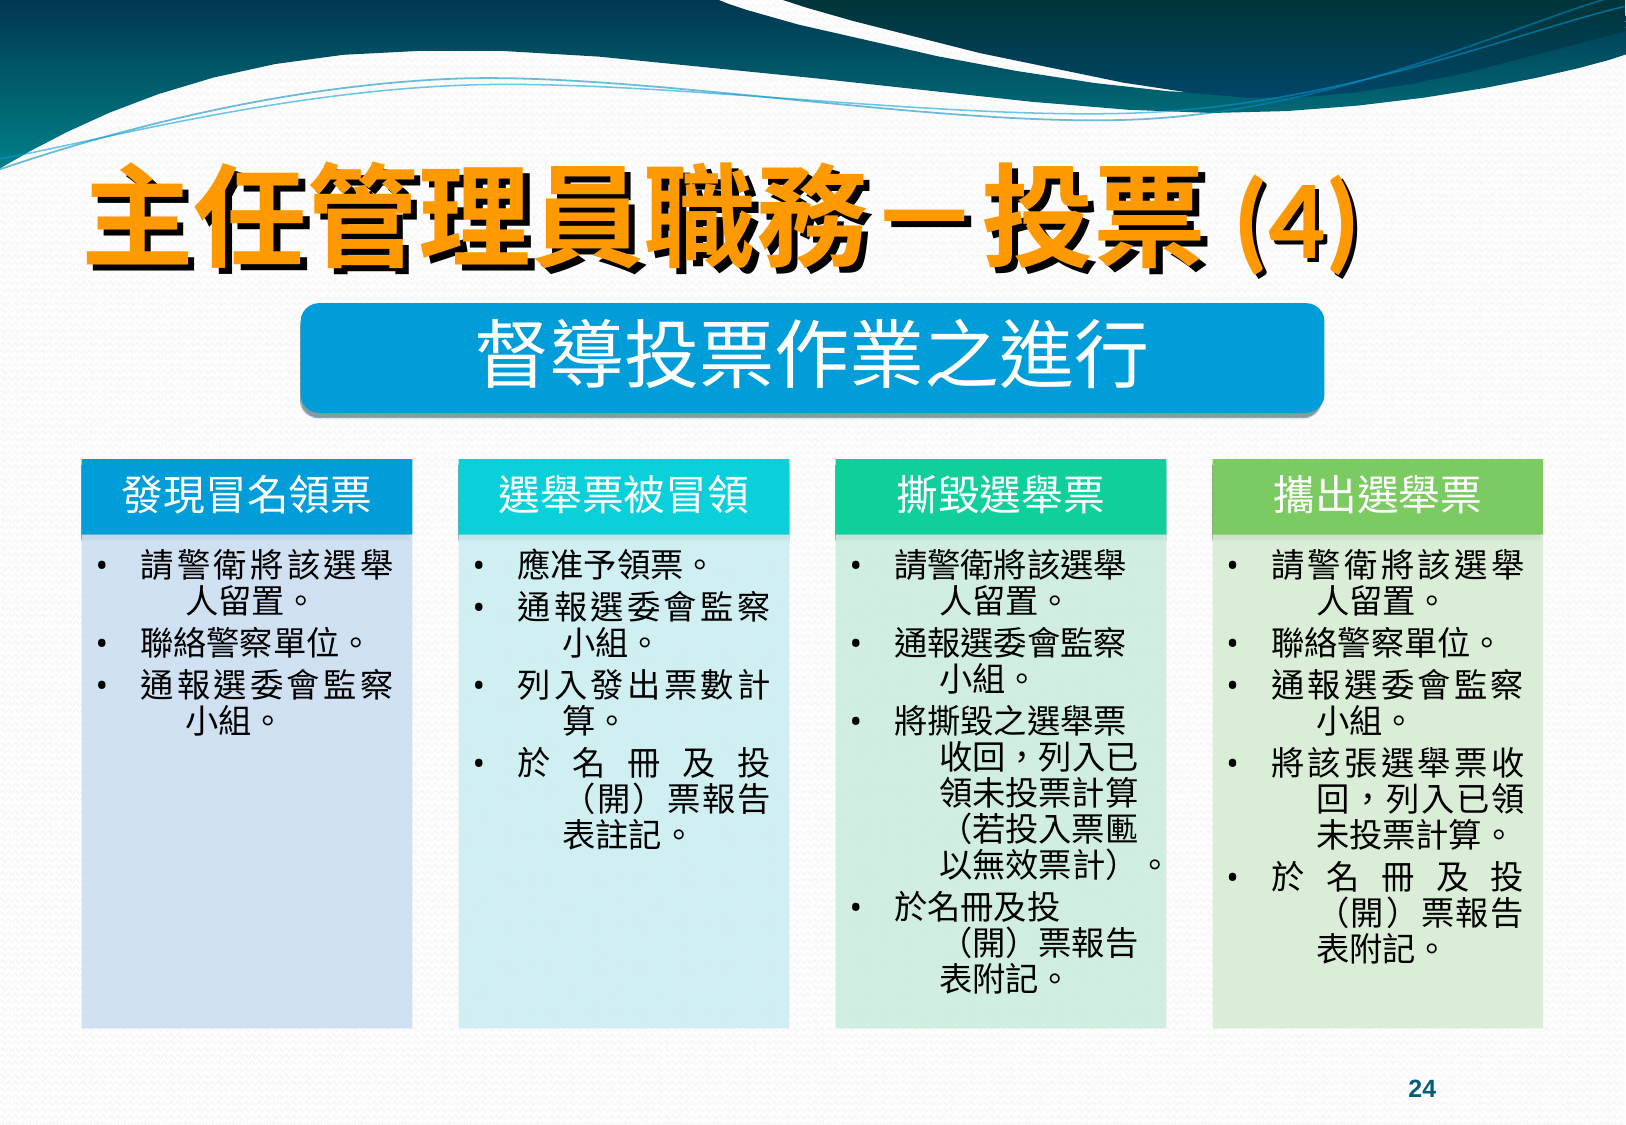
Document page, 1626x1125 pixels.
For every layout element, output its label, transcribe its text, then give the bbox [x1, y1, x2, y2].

text_box 請警衛將該選舉人留置。 聯絡警察單位。 通報選委會監察小組。 將該張選舉票收回，列入已領未投票計算。 於名冊及投（開）票報告表附記。 [1212, 534, 1544, 1029]
text_box 24 [1408, 1042, 1544, 1103]
text_box 撕毀選舉票 [835, 459, 1167, 534]
text_box 請警衛將該選舉人留置。 聯絡警察單位。 通報選委會監察小組。 [81, 534, 413, 1029]
text_box 發現冒名領票 [81, 459, 413, 534]
title 主任管理員職務－投票(4) [81, 115, 1544, 304]
text_box 攜出選舉票 [1212, 459, 1544, 534]
text_box 應准予領票。 通報選委會監察小組。 列入發出票數計算。 於名冊及投（開）票報告表註記。 [458, 534, 790, 1029]
text_box 請警衛將該選舉人留置。 通報選委會監察小組。 將撕毀之選舉票收回，列入已領未投票計算（若投入票匭以無效票計）。 於名冊及投（開）票報告表附記。 [835, 534, 1167, 1029]
text_box 選舉票被冒領 [458, 459, 790, 534]
text_box [300, 303, 1325, 413]
text_box 督導投票作業之進行 [312, 308, 1313, 407]
